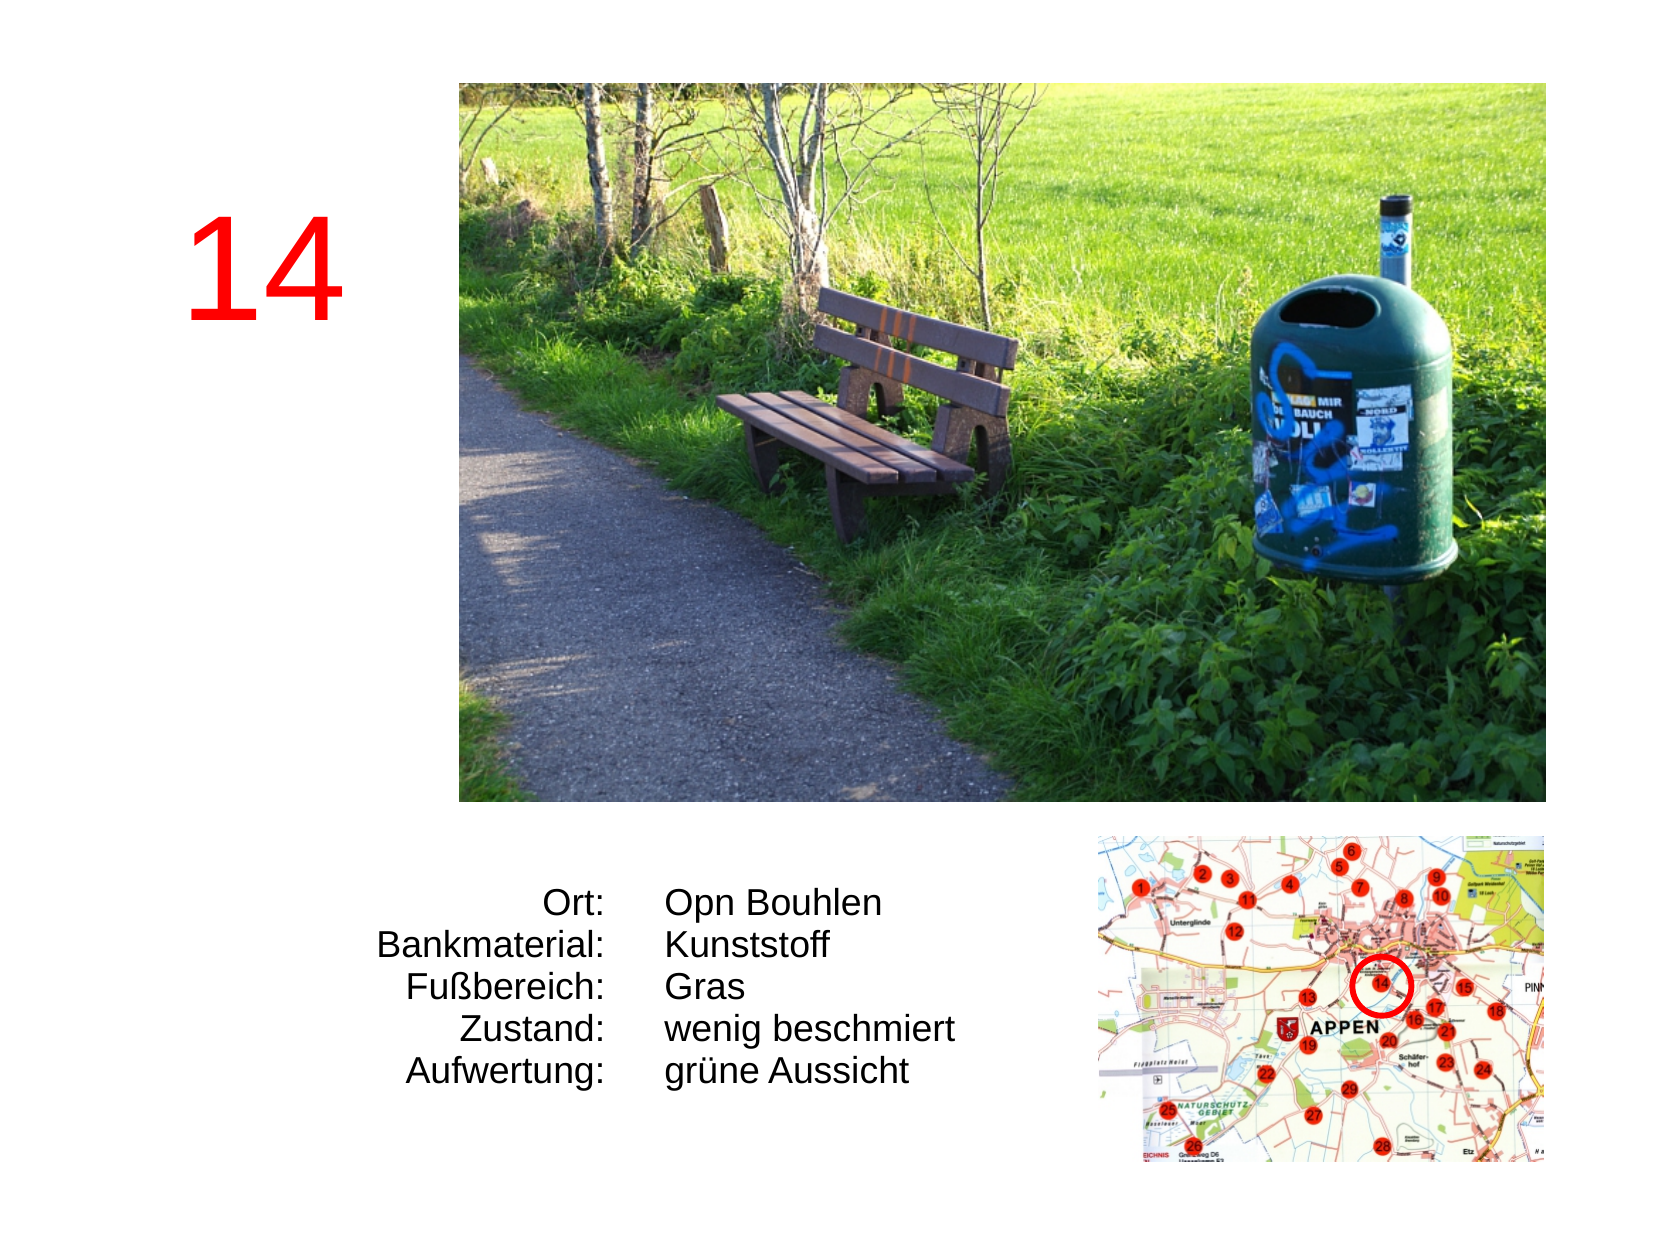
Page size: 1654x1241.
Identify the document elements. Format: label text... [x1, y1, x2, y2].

text_box Ort: Opn Bouhlen Bankmaterial: Kunststoff Fußbereich: Gras Zustand: wenig beschmiert Aufwertung: grüne Aussicht [354, 873, 1098, 1142]
text_box 14 [165, 177, 428, 360]
picture [1098, 836, 1544, 1162]
picture [459, 83, 1546, 802]
